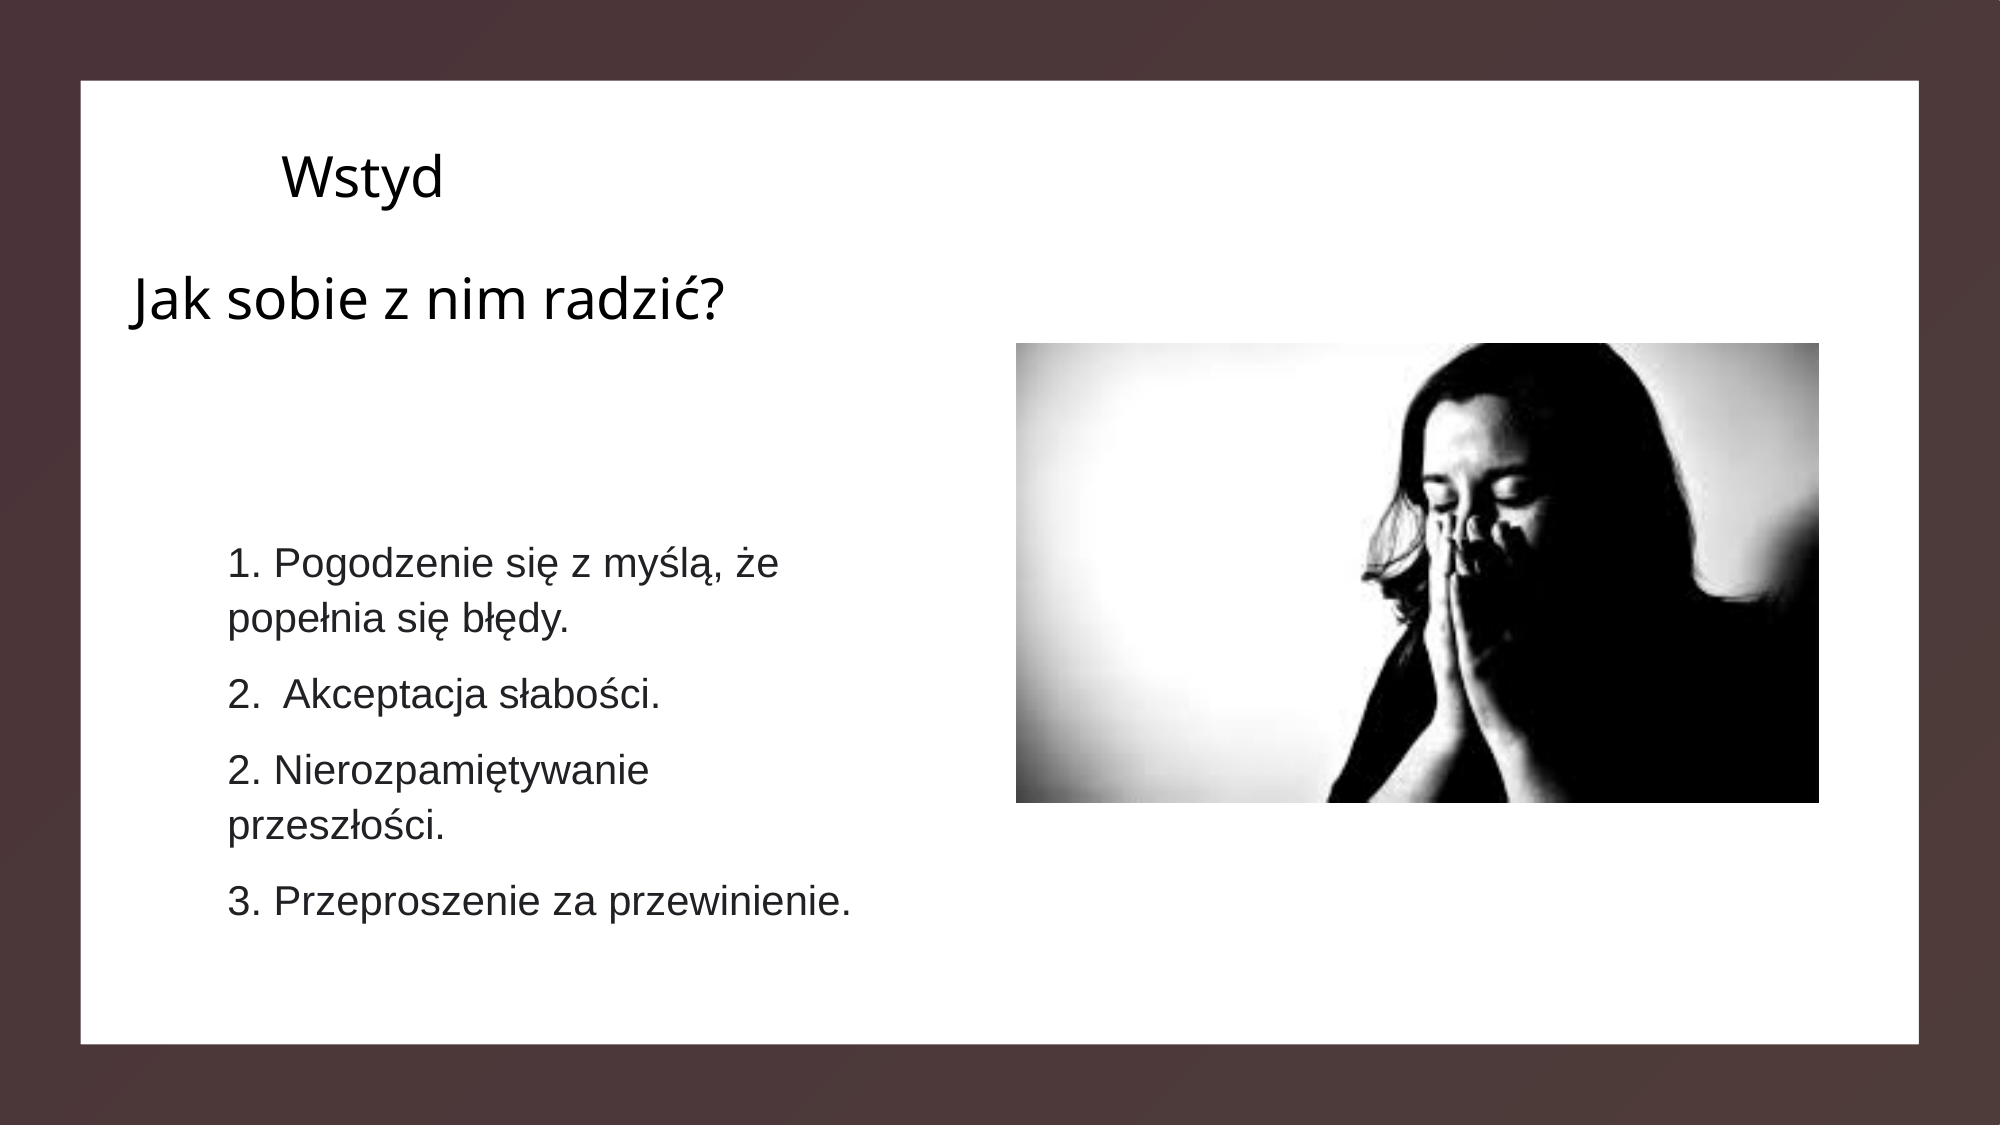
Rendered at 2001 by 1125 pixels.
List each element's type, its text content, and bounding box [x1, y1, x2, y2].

title Wstyd Jak sobie z nim radzić? [118, 140, 970, 524]
text_box [0, 0, 2000, 1125]
list 1. Pogodzenie się z myślą, że popełnia się błędy. 2. Akceptacja słabości. 2. Nierozpamiętywanie przeszłości. 3. Przeproszenie za przewinienie. [137, 523, 890, 1014]
picture [1016, 343, 1819, 803]
